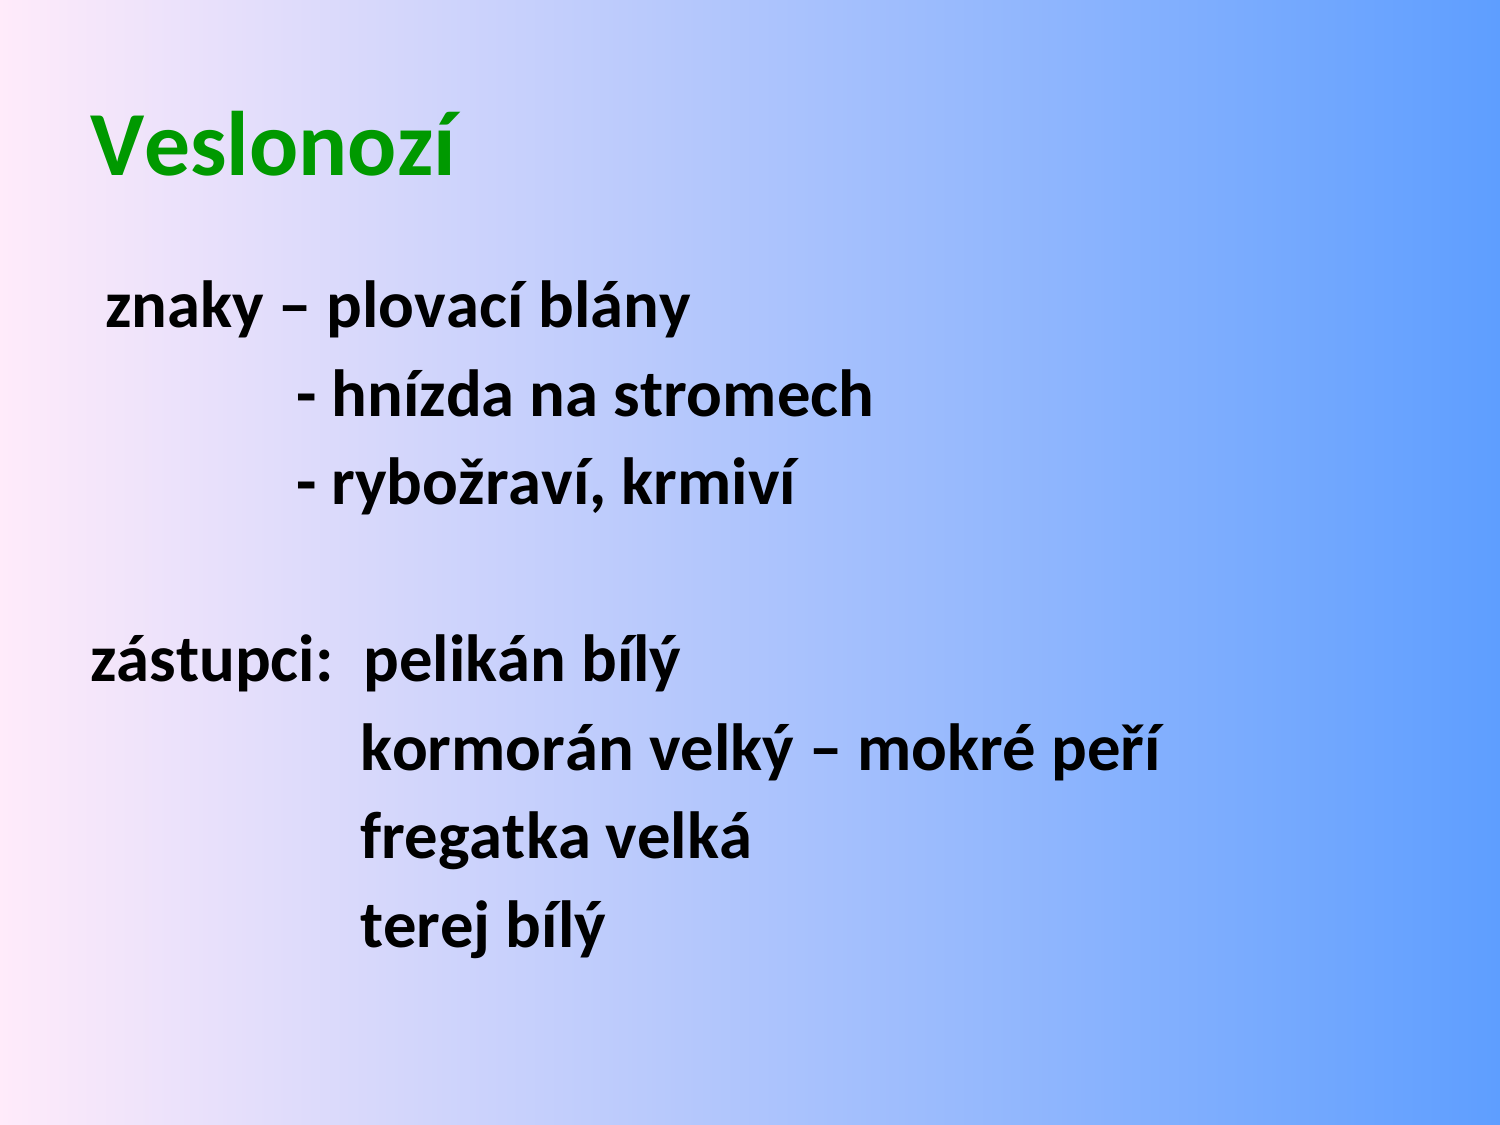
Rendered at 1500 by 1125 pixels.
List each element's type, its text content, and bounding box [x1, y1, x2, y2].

list znaky – plovací blány - hnízda na stromech - rybožraví, krmiví zástupci: pelikán bílý kormorán velký – mokré peří fregatka velká terej bílý [75, 262, 1426, 1006]
title Veslonozí [75, 45, 1426, 233]
